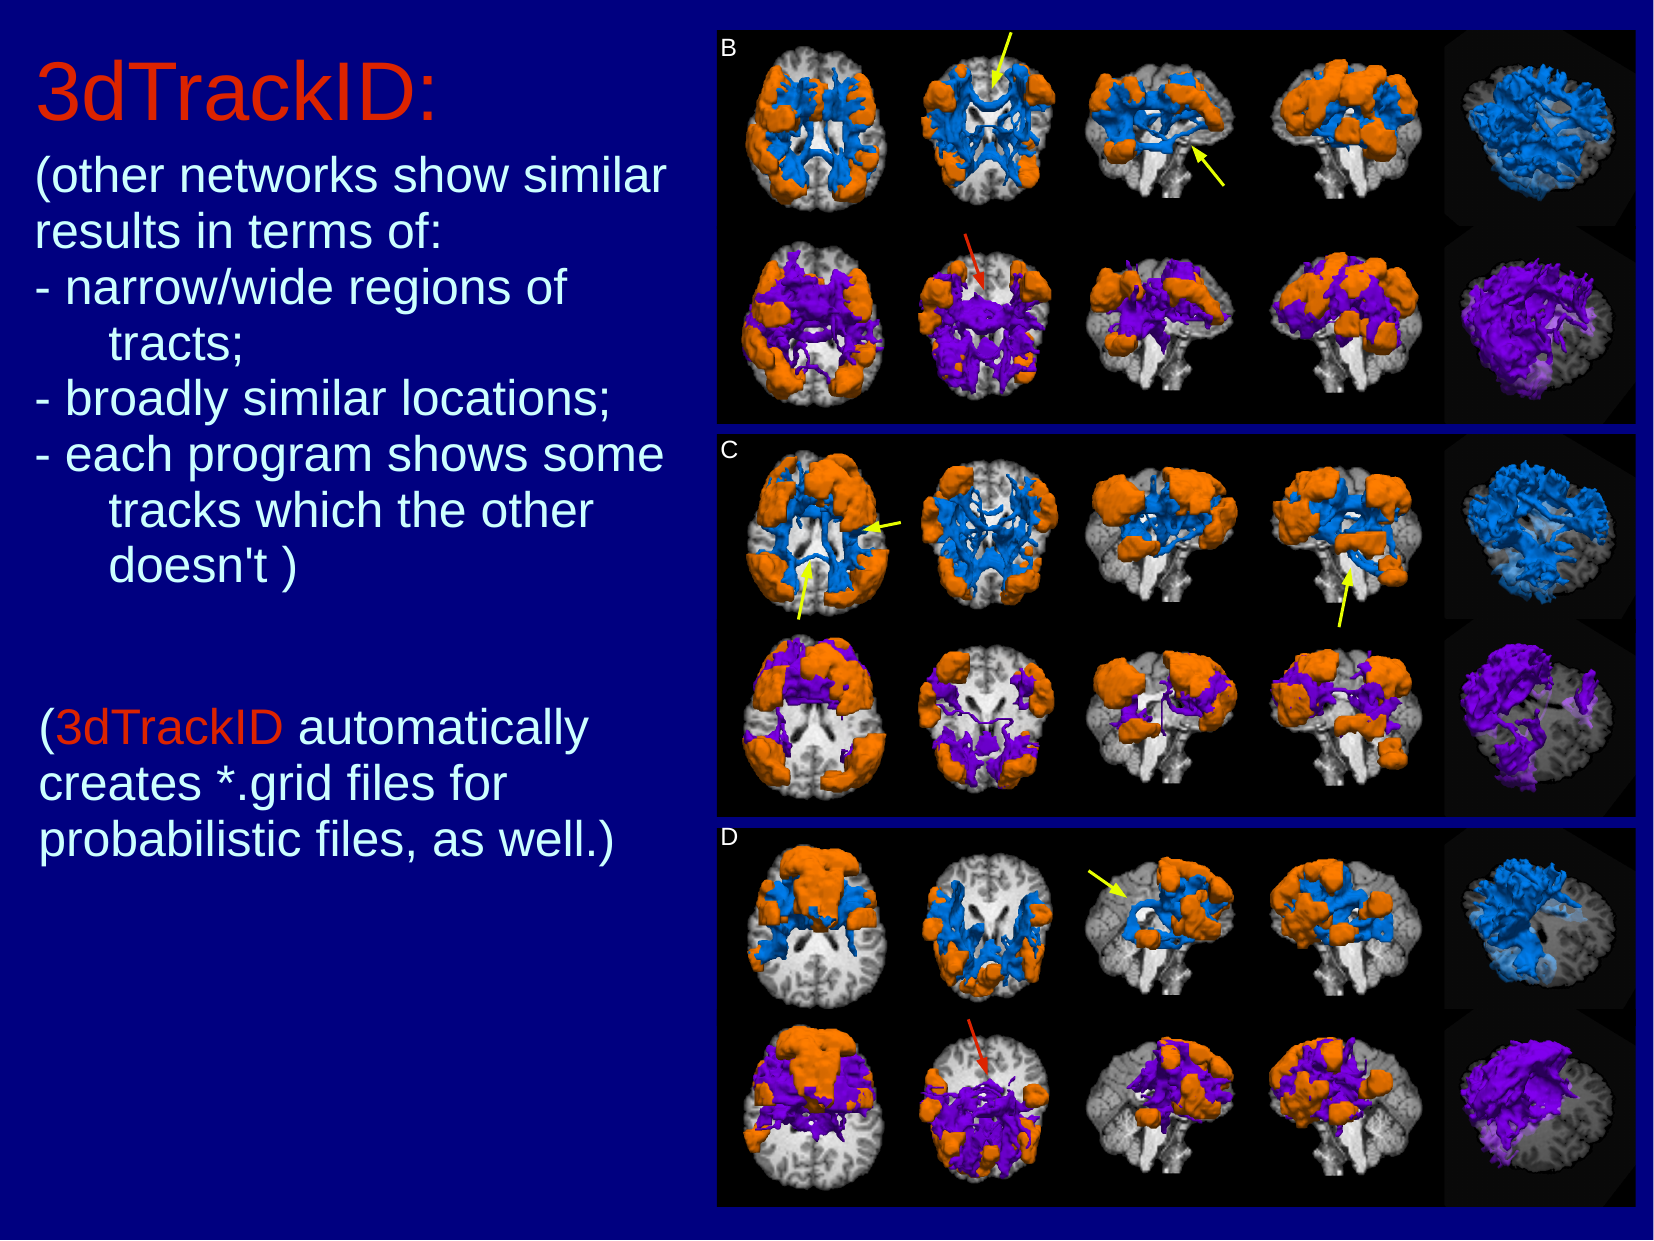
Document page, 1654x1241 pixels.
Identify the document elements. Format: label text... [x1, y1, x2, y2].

text_box D [705, 815, 768, 873]
title 3dTrackID: [35, 23, 677, 140]
picture [716, 828, 1636, 1207]
text_box (3dTrackID automatically creates *.grid files for probabilistic files, as well.) [23, 692, 675, 1185]
text_box (other networks show similar results in terms of: - narrow/wide regions of tracts; - broadly similar locations; - each program shows some tracks which the other doesn't ) [19, 140, 717, 632]
picture [716, 434, 1636, 817]
picture [716, 30, 1636, 424]
text_box B [705, 26, 766, 85]
text_box C [705, 428, 768, 486]
